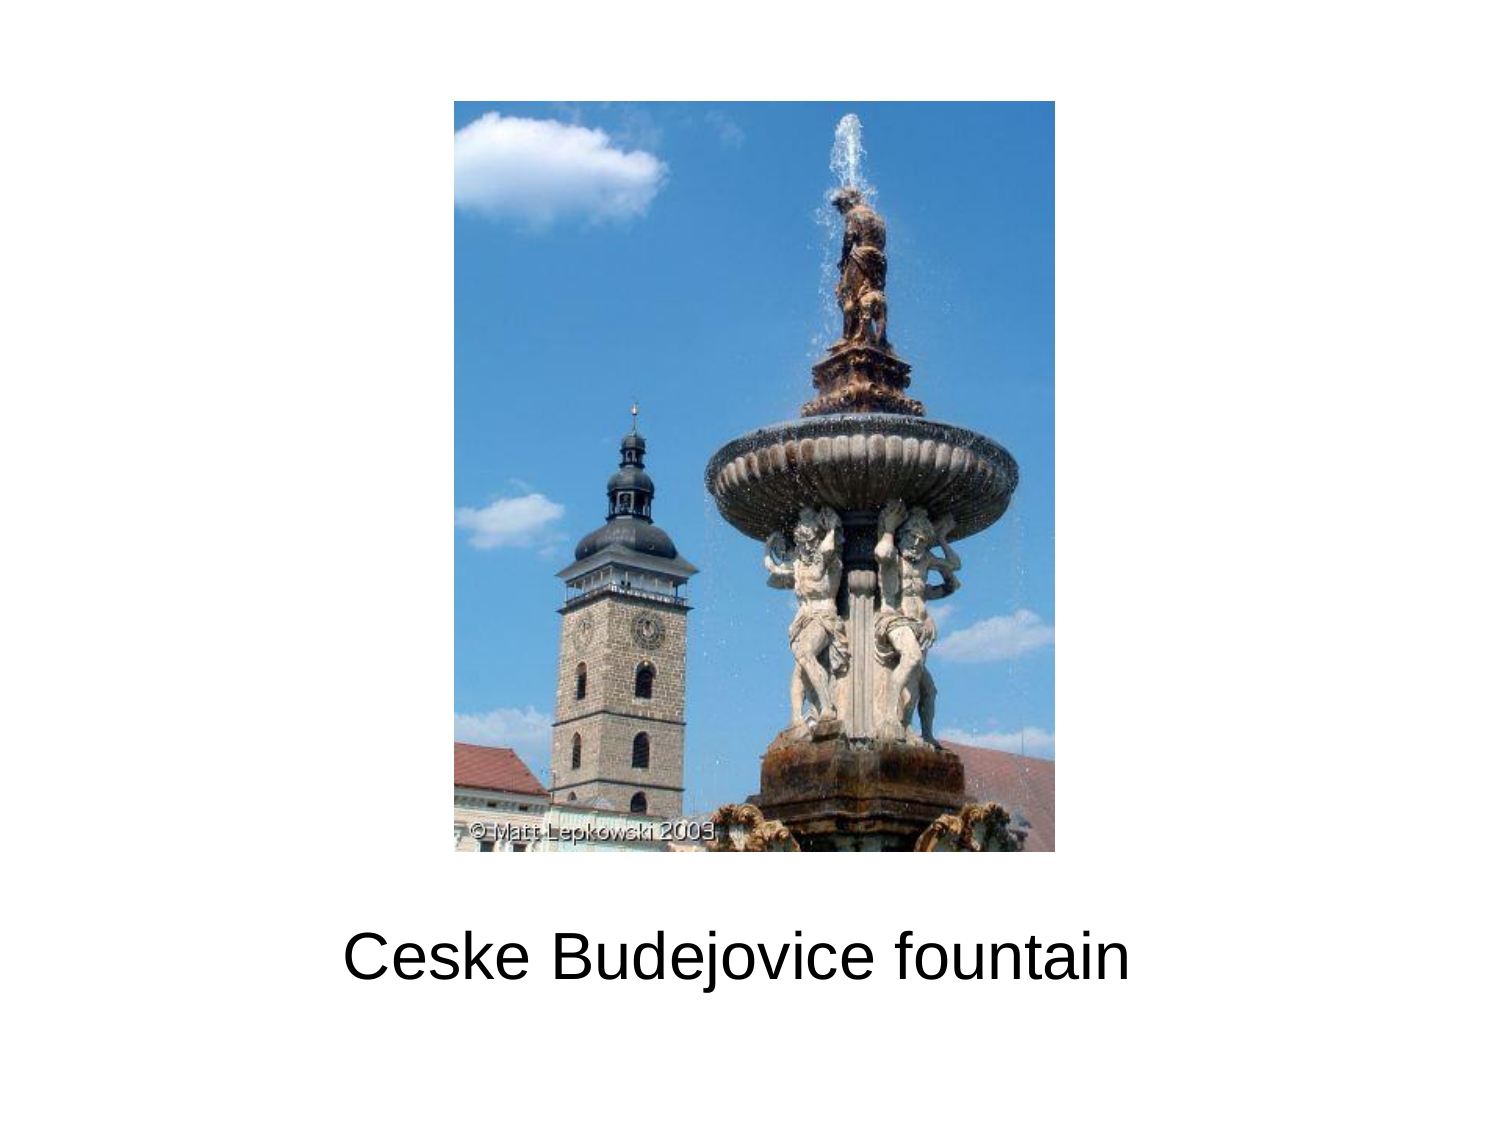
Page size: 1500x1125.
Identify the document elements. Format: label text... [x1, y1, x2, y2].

picture [454, 101, 1055, 852]
subtitle Ceske Budejovice fountain [218, 904, 1275, 1035]
